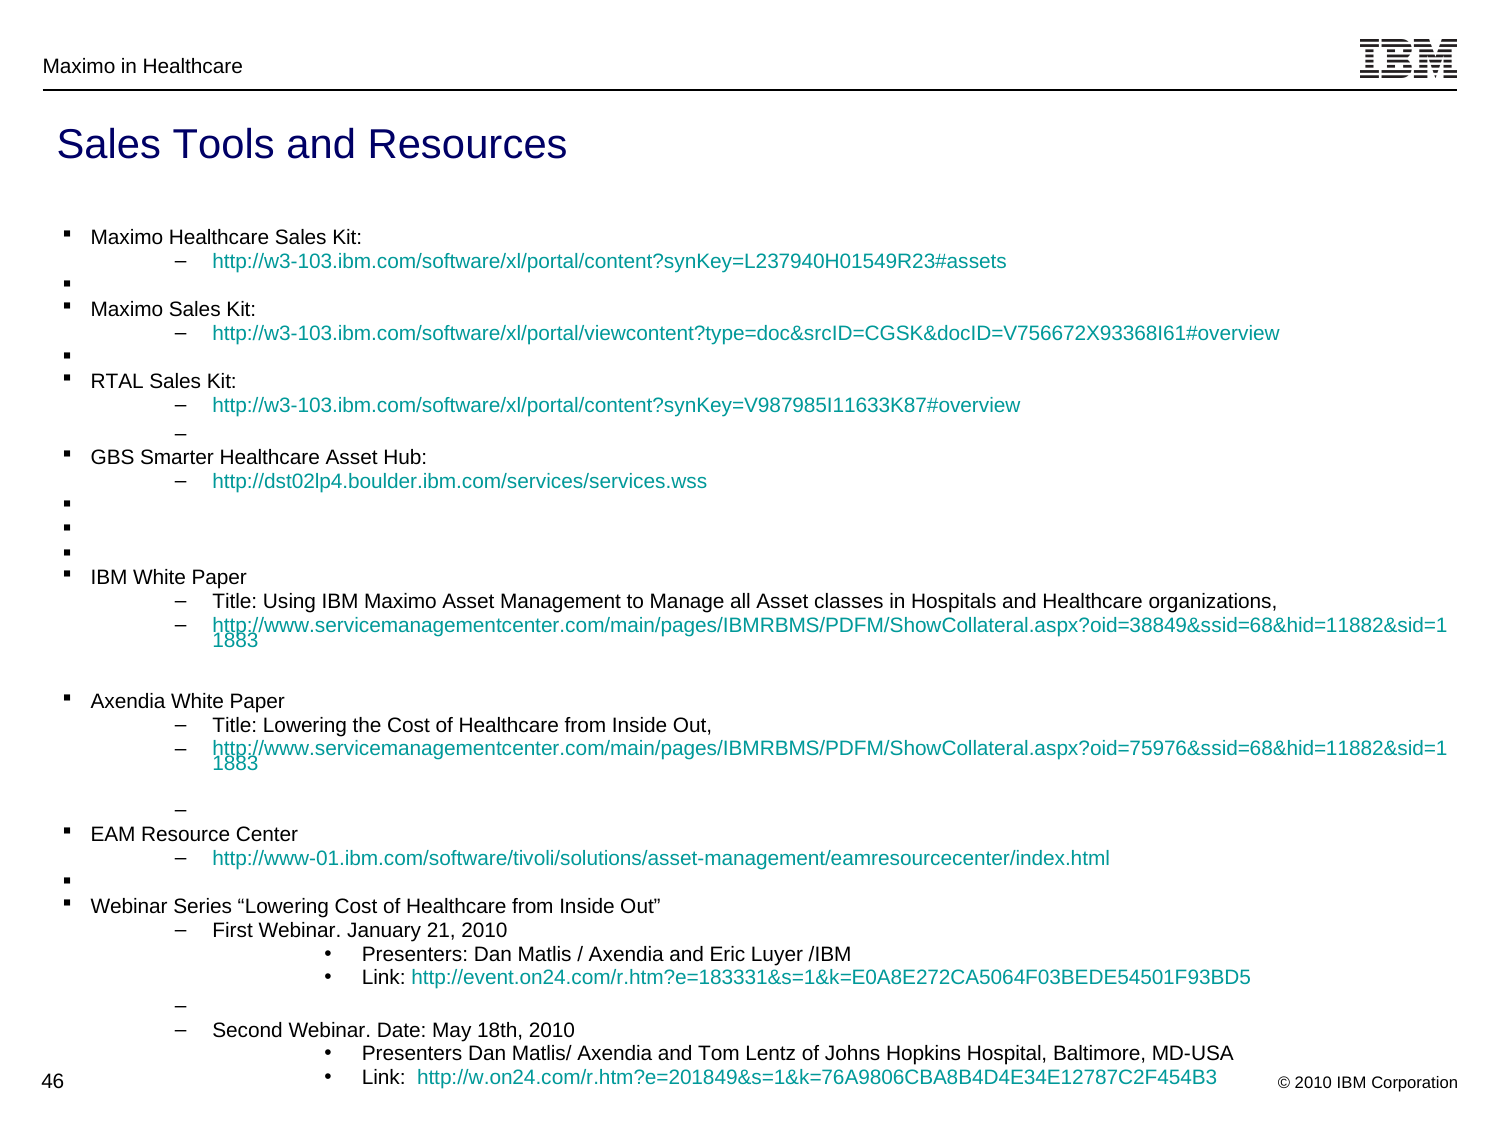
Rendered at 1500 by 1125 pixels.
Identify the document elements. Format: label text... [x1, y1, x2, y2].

list Maximo Healthcare Sales Kit: http://w3-103.ibm.com/software/xl/portal/content?synKey=L237940H01549R23#assets Maximo Sales Kit: http://w3-103.ibm.com/software/xl/portal/viewcontent?type=doc&srcID=CGSK&docID=V756672X93368I61#overview RTAL Sales Kit: http://w3-103.ibm.com/software/xl/portal/content?synKey=V987985I11633K87#overview GBS Smarter Healthcare Asset Hub: http://dst02lp4.boulder.ibm.com/services/services.wss IBM White Paper Title: Using IBM Maximo Asset Management to Manage all Asset classes in Hospitals and Healthcare organizations, http://www.servicemanagementcenter.com/main/pages/IBMRBMS/PDFM/ShowCollateral.aspx?oid=38849&ssid=68&hid=11882&sid=11883 Axendia White Paper Title: Lowering the Cost of Healthcare from Inside Out, http://www.servicemanagementcenter.com/main/pages/IBMRBMS/PDFM/ShowCollateral.aspx?oid=75976&ssid=68&hid=11882&sid=11883 EAM Resource Center http://www-01.ibm.com/software/tivoli/solutions/asset-management/eamresourcecenter/index.html Webinar Series “Lowering Cost of Healthcare from Inside Out” First Webinar. January 21, 2010 Presenters: Dan Matlis / Axendia and Eric Luyer /IBM Link: http://event.on24.com/r.htm?e=183331&s=1&k=E0A8E272CA5064F03BEDE54501F93BD5 Second Webinar. Date: May 18th, 2010 Presenters Dan Matlis/ Axendia and Tom Lentz of Johns Hopkins Hospital, Baltimore, MD-USA Link: http://w.on24.com/r.htm?e=201849&s=1&k=76A9806CBA8B4D4E34E12787C2F454B3 [47, 222, 1469, 1094]
picture [1360, 39, 1457, 78]
title Sales Tools and Resources [41, 100, 1480, 191]
